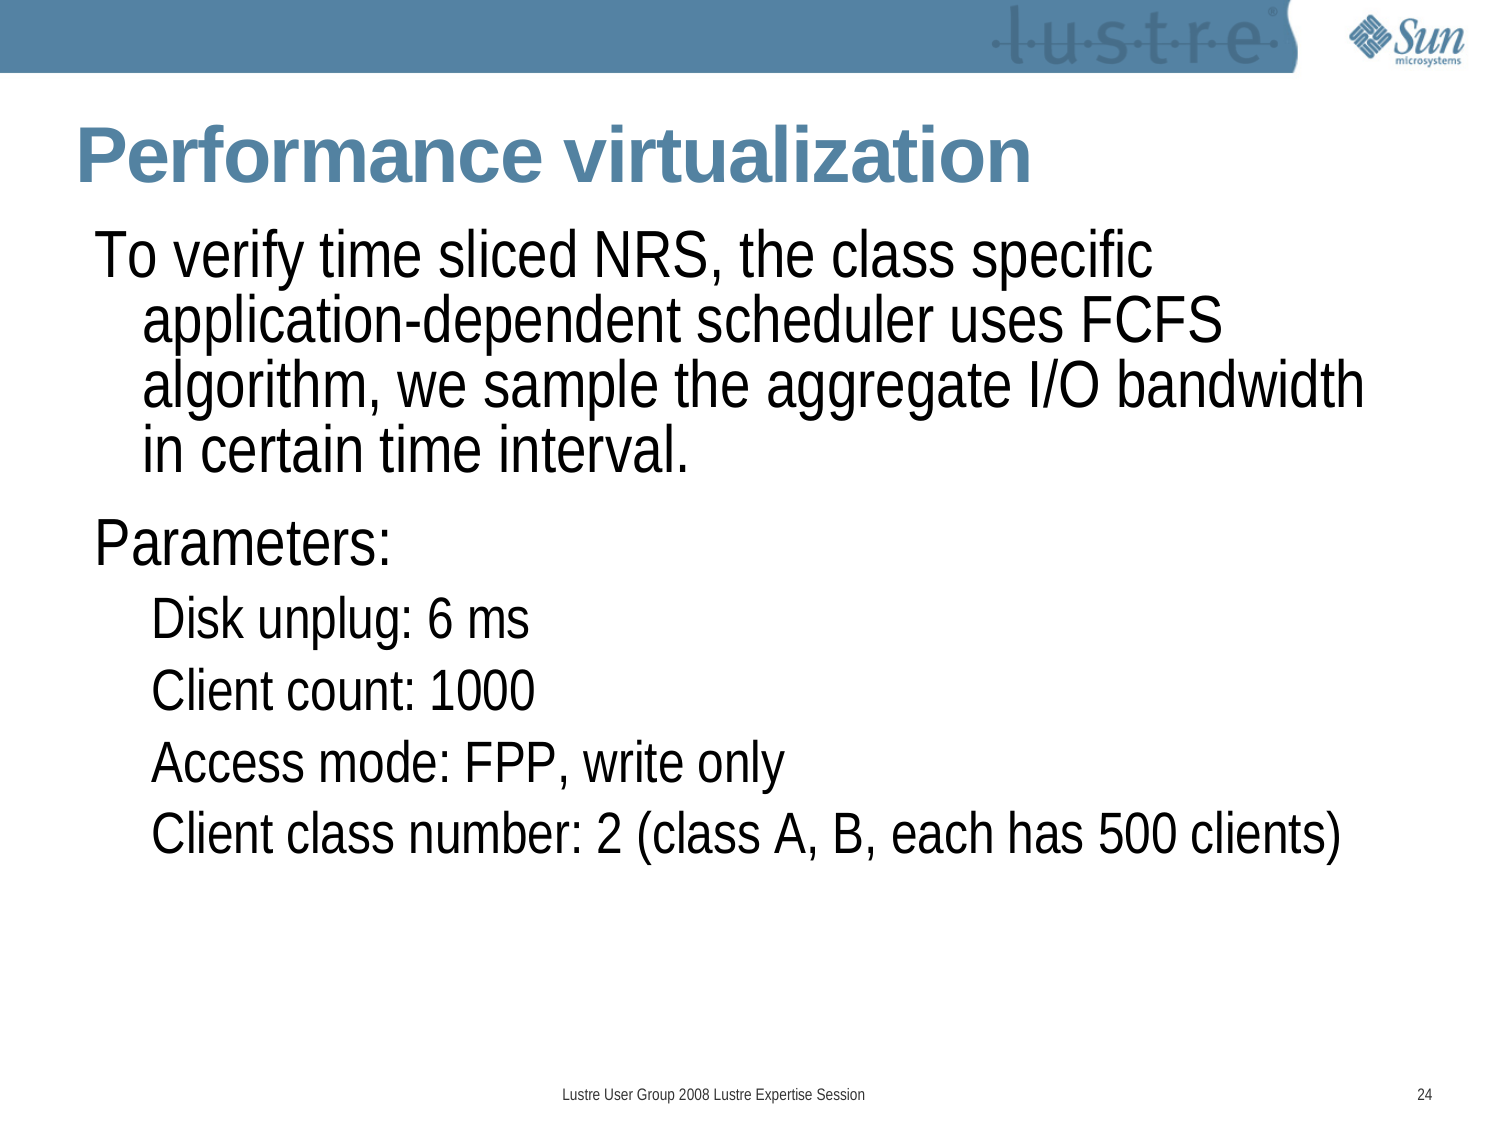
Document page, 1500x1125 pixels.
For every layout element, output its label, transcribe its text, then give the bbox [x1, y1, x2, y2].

list To verify time sliced NRS, the class specific application-dependent scheduler uses FCFS algorithm, we sample the aggregate I/O bandwidth in certain time interval. Parameters: Disk unplug: 6 ms Client count: 1000 Access mode: FPP, write only Client class number: 2 (class A, B, each has 500 clients) [75, 224, 1412, 976]
title Performance virtualization [75, 122, 1437, 227]
picture [0, 0, 1500, 91]
